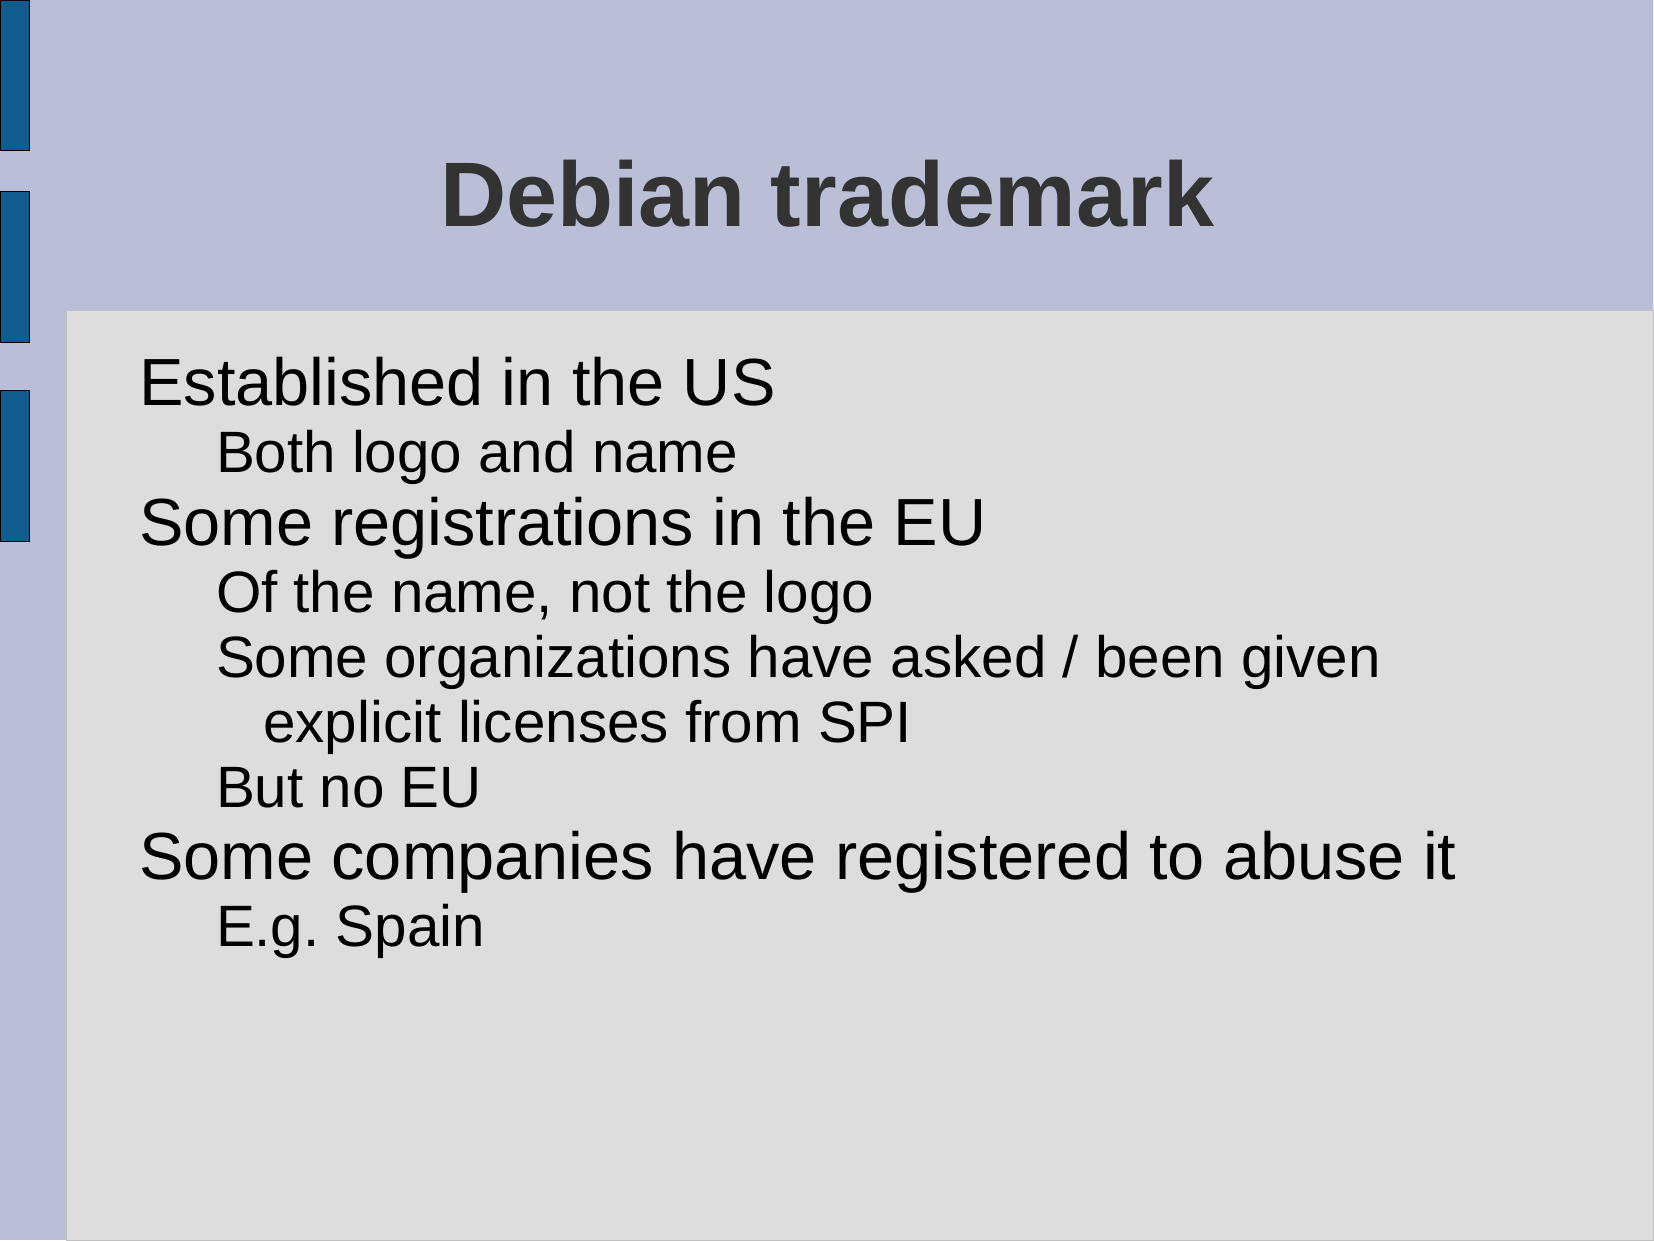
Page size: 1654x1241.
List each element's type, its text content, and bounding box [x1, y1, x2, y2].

title Debian trademark [121, 91, 1534, 299]
list Established in the US Both logo and name Some registrations in the EU Of the name, not the logo Some organizations have asked / been given explicit licenses from SPI But no EU Some companies have registered to abuse it E.g. Spain [121, 344, 1534, 1127]
